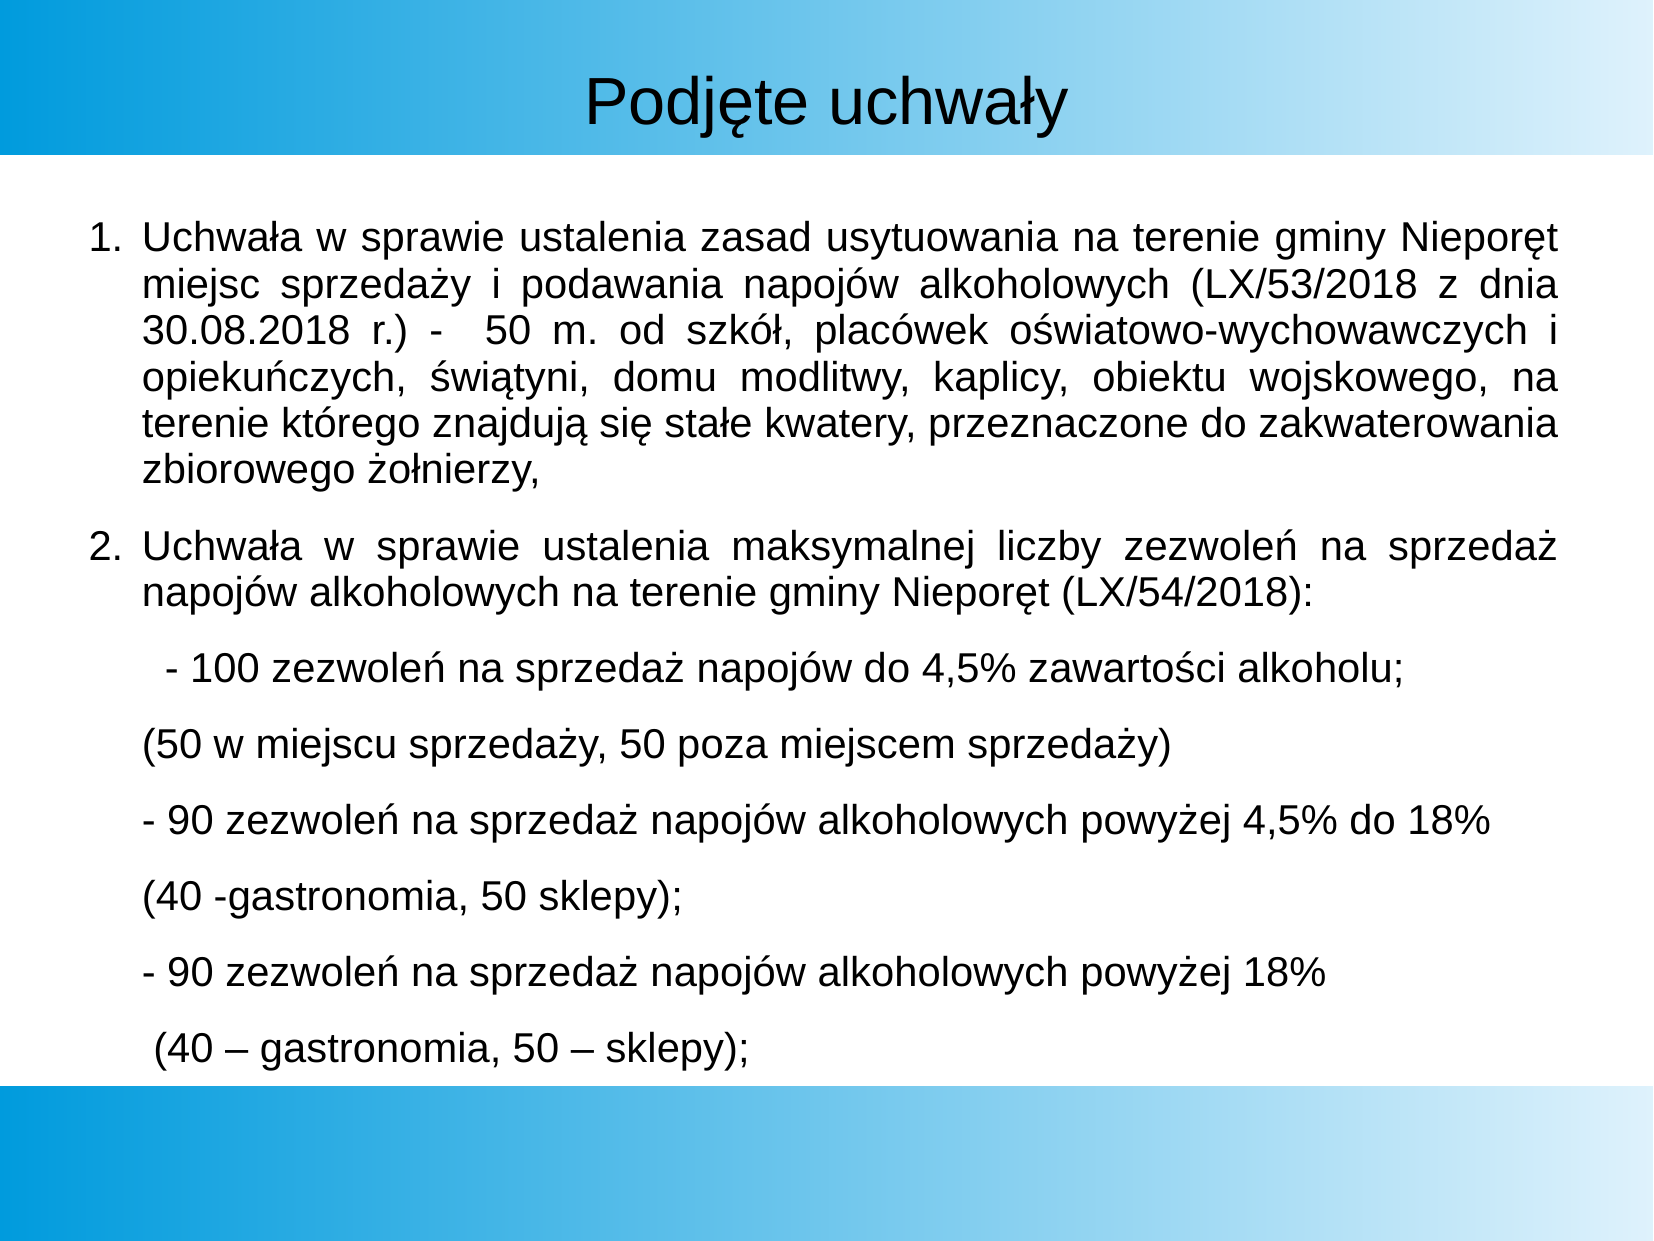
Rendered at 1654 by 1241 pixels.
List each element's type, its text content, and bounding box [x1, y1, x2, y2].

list Uchwała w sprawie ustalenia zasad usytuowania na terenie gminy Nieporęt miejsc sprzedaży i podawania napojów alkoholowych (LX/53/2018 z dnia 30.08.2018 r.) - 50 m. od szkół, placówek oświatowo-wychowawczych i opiekuńczych, świątyni, domu modlitwy, kaplicy, obiektu wojskowego, na terenie którego znajdują się stałe kwatery, przeznaczone do zakwaterowania zbiorowego żołnierzy, Uchwała w sprawie ustalenia maksymalnej liczby zezwoleń na sprzedaż napojów alkoholowych na terenie gminy Nieporęt (LX/54/2018): - 100 zezwoleń na sprzedaż napojów do 4,5% zawartości alkoholu; (50 w miejscu sprzedaży, 50 poza miejscem sprzedaży) - 90 zezwoleń na sprzedaż napojów alkoholowych powyżej 4,5% do 18% (40 -gastronomia, 50 sklepy); - 90 zezwoleń na sprzedaż napojów alkoholowych powyżej 18% (40 – gastronomia, 50 – sklepy); [70, 213, 1560, 934]
title Podjęte uchwały [82, 49, 1571, 155]
